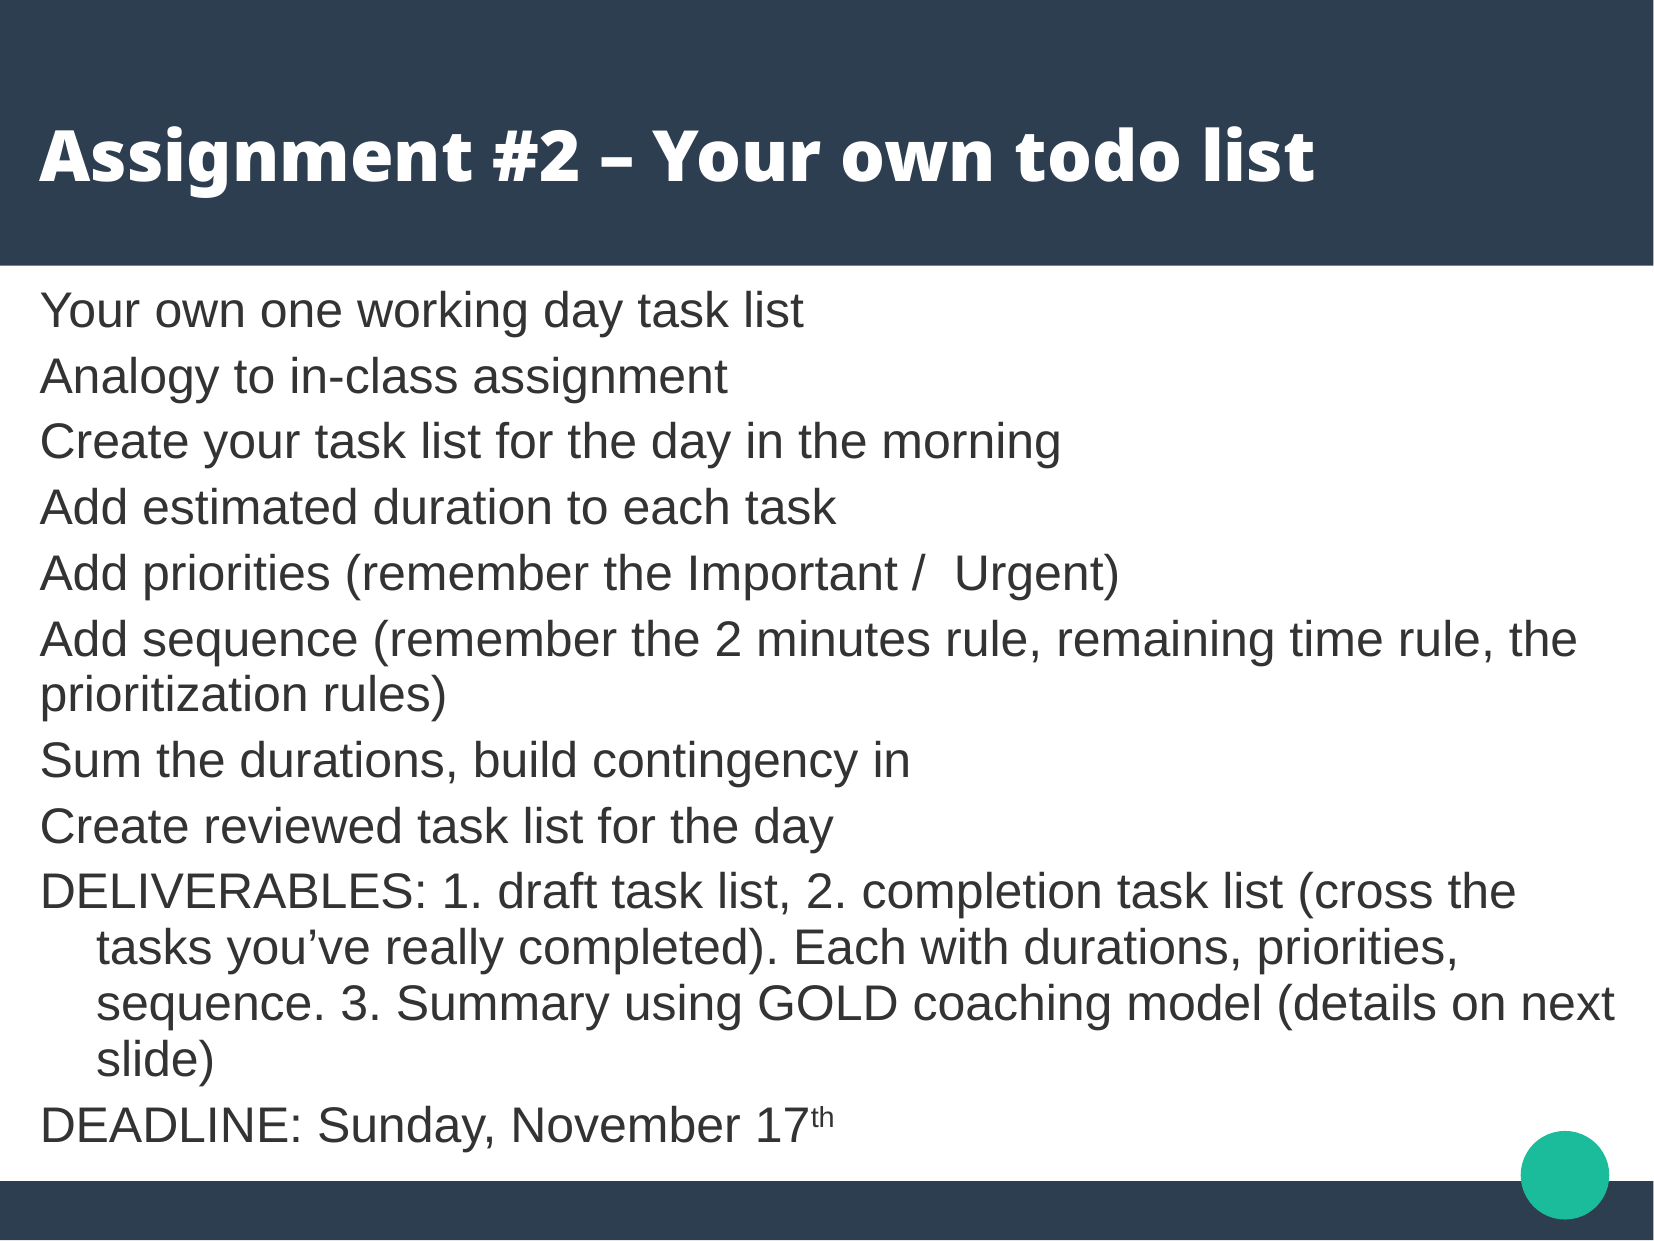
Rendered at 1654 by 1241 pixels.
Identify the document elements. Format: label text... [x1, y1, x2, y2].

text_box Your own one working day task list Analogy to in-class assignment Create your task list for the day in the morning Add estimated duration to each task Add priorities (remember the Important / Urgent) Add sequence (remember the 2 minutes rule, remaining time rule, the prioritization rules) Sum the durations, build contingency in Create reviewed task list for the day DELIVERABLES: 1. draft task list, 2. completion task list (cross the tasks you’ve really completed). Each with durations, priorities, sequence. 3. Summary using GOLD coaching model (details on next slide) DEADLINE: Sunday, November 17th [24, 274, 1649, 1226]
title Assignment #2 – Your own todo list [39, 75, 1576, 233]
